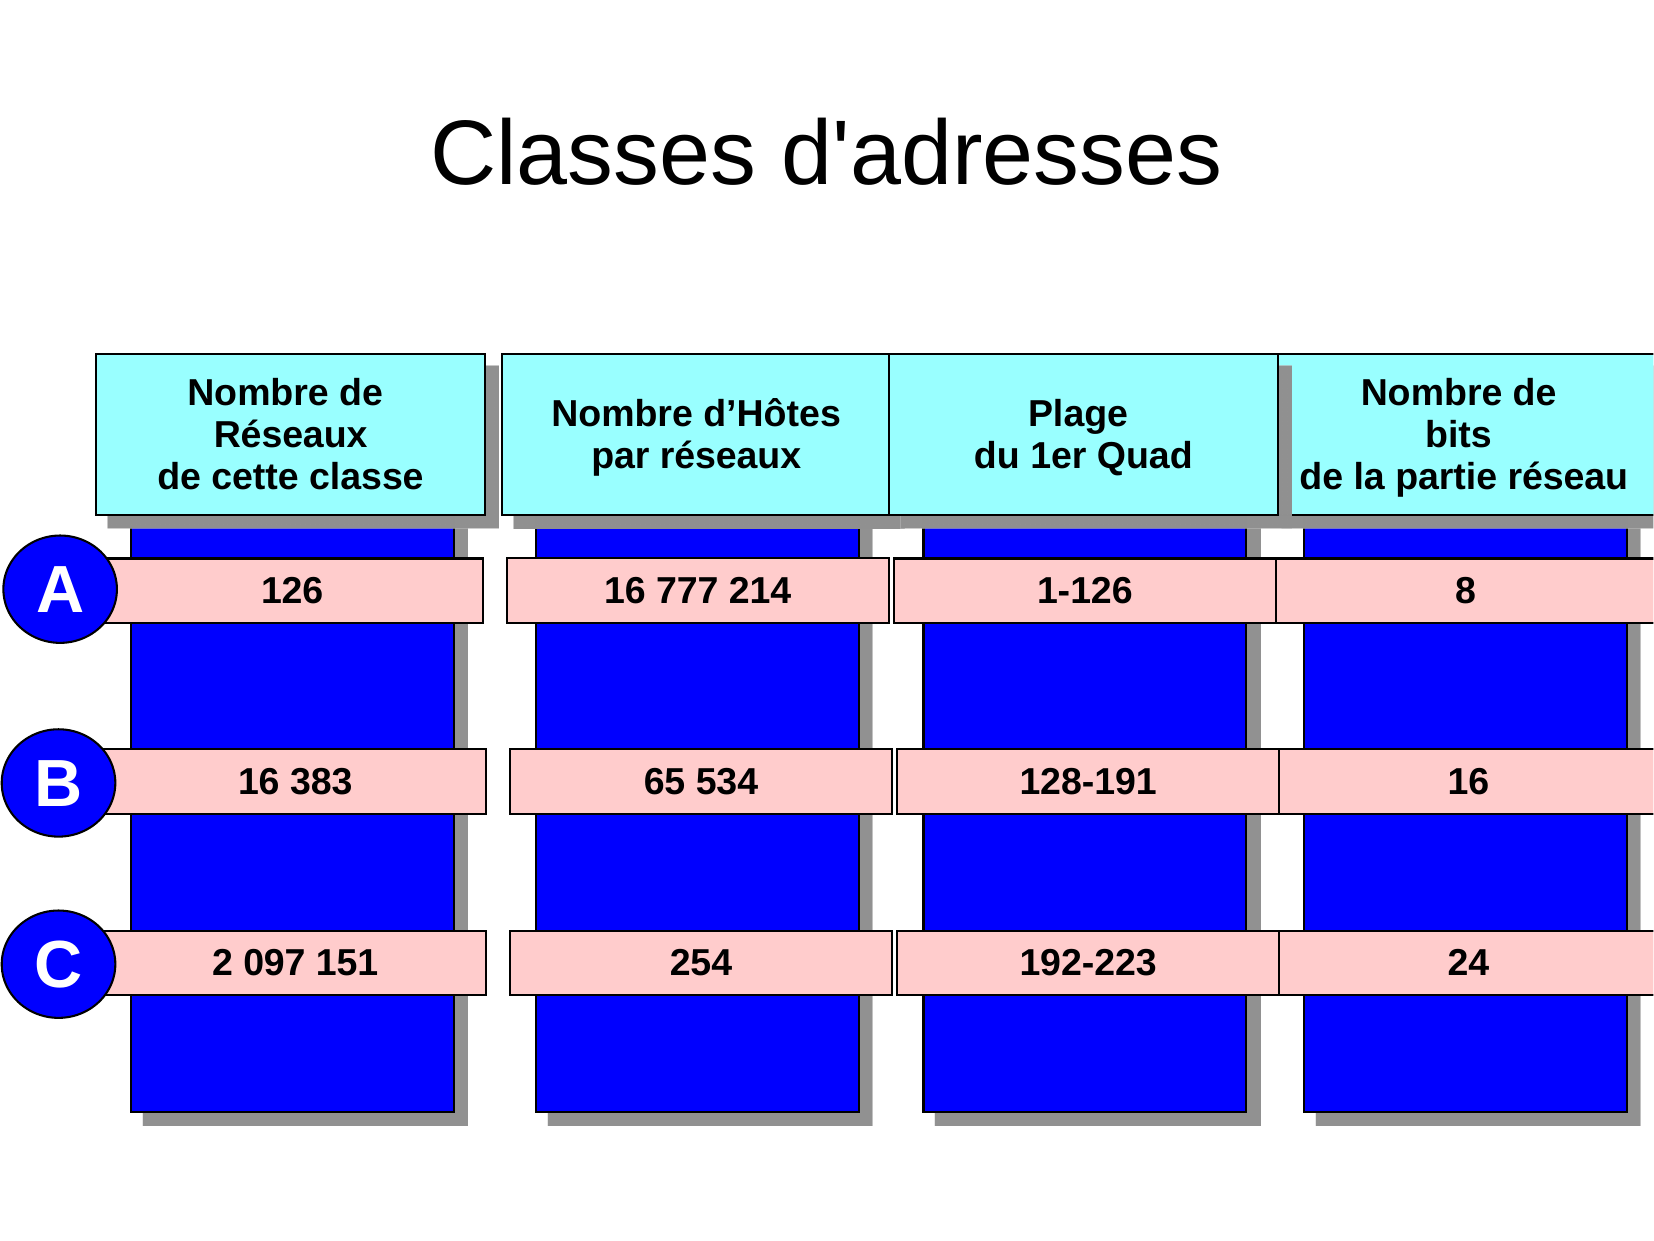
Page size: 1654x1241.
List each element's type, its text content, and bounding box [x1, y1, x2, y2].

text_box [1304, 623, 1627, 749]
text_box 1-126 [893, 558, 1277, 623]
text_box Nombre de Réseaux de cette classe [96, 354, 485, 515]
text_box [1304, 515, 1627, 558]
text_box [1304, 814, 1627, 930]
text_box [923, 623, 1247, 749]
text_box 65 534 [509, 749, 893, 814]
text_box [130, 995, 454, 1112]
text_box 126 [106, 558, 484, 623]
text_box 16 383 [104, 749, 487, 814]
title Classes d'adresses [82, 56, 1571, 250]
text_box [130, 515, 454, 558]
text_box Nombre de bits de la partie réseau [1278, 354, 1654, 515]
text_box [536, 995, 860, 1112]
text_box [536, 623, 860, 749]
text_box 128-191 [896, 749, 1280, 814]
text_box 16 [1280, 749, 1654, 814]
text_box 16 777 214 [506, 558, 889, 623]
text_box [1304, 995, 1627, 1112]
text_box B [1, 729, 116, 837]
text_box 24 [1280, 930, 1654, 995]
text_box A [3, 535, 117, 643]
text_box [923, 515, 1247, 558]
text_box [130, 623, 454, 749]
text_box 8 [1277, 558, 1654, 623]
text_box [923, 995, 1247, 1112]
text_box [536, 814, 860, 930]
text_box 2 097 151 [104, 930, 487, 995]
text_box [536, 515, 860, 558]
text_box [923, 814, 1247, 930]
text_box 254 [509, 930, 893, 995]
text_box C [1, 910, 116, 1018]
text_box Nombre d’Hôtes par réseaux [501, 354, 889, 515]
text_box 192-223 [896, 930, 1280, 995]
text_box Plage du 1er Quad [889, 354, 1278, 515]
text_box [130, 814, 454, 930]
